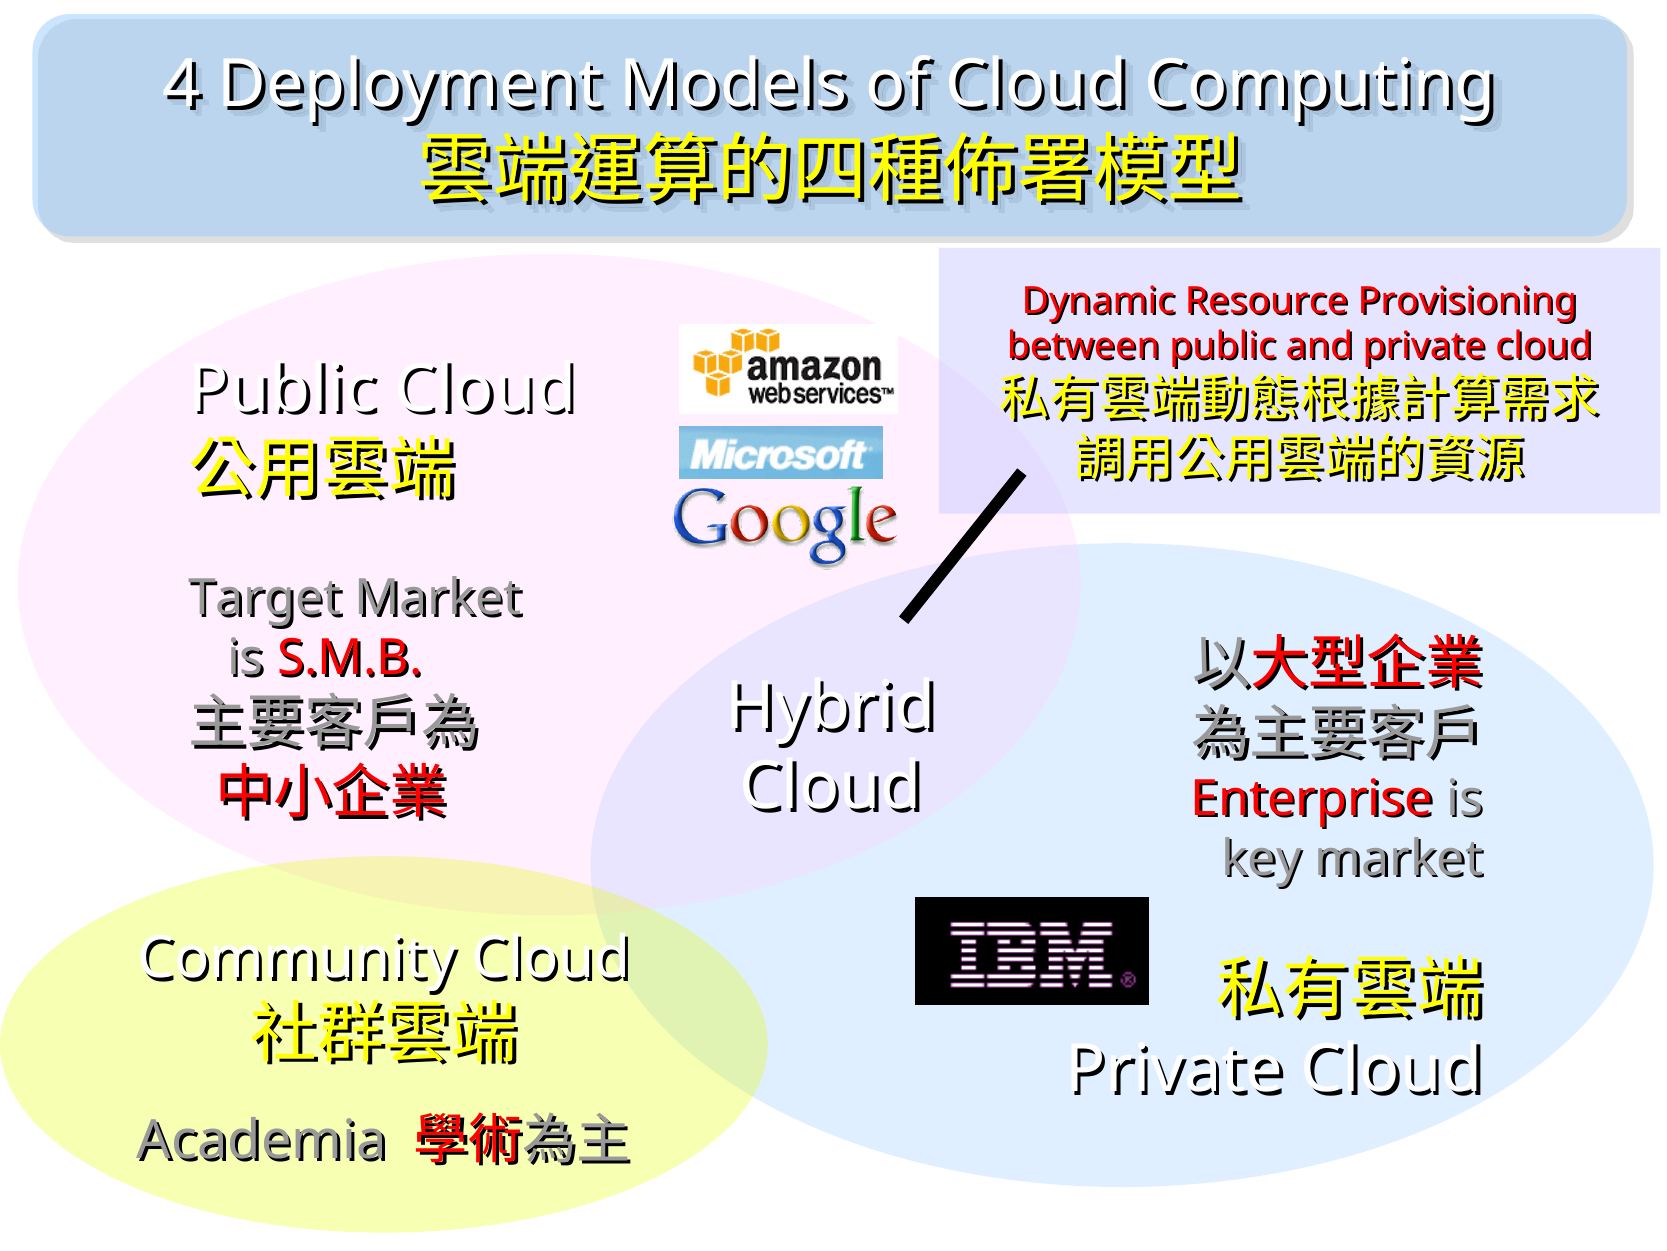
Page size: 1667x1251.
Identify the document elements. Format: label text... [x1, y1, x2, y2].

text_box Public Cloud 公用雲端 Target Market is S.M.B. 主要客戶為 中小企業 [17, 253, 1081, 909]
picture [679, 426, 883, 479]
text_box 4 Deployment Models of Cloud Computing 雲端運算的四種佈署模型 [32, 14, 1628, 237]
text_box 以大型企業 為主要客戶 Enterprise is key market 私有雲端 Private Cloud [653, 543, 1654, 1188]
picture [915, 897, 1149, 1005]
picture [679, 324, 898, 414]
text_box Dynamic Resource Provisioning between public and private cloud 私有雲端動態根據計算需求 調用公用雲端的資源 [938, 247, 1661, 514]
picture [667, 484, 904, 571]
text_box Community Cloud 社群雲端 Academia 學術為主 [0, 856, 768, 1233]
text_box Hybrid Cloud [569, 654, 1093, 830]
